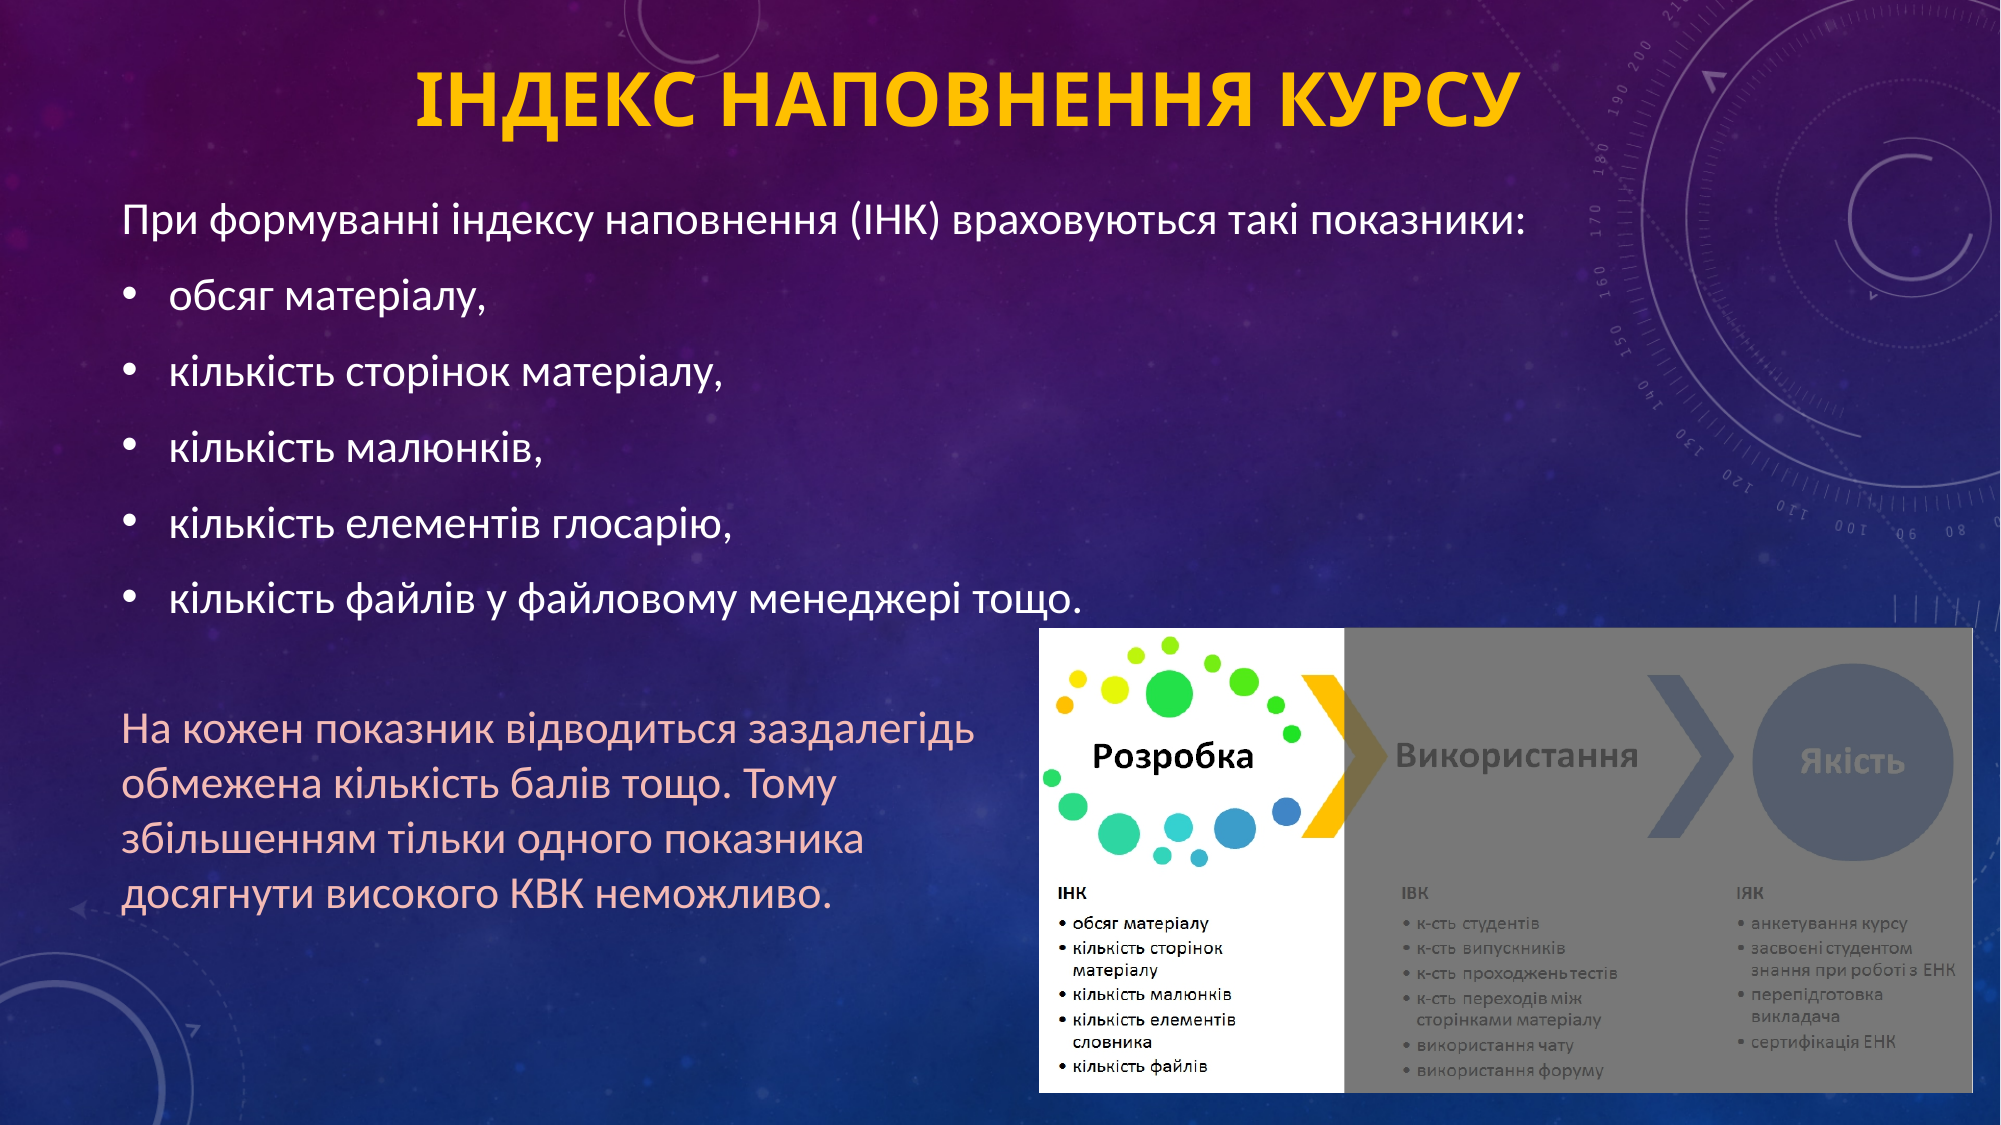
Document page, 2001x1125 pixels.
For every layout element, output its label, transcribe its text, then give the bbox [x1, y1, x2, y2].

text_box [1344, 627, 1973, 1093]
text_box На кожен показник відводиться заздалегідь обмежена кількість балів тощо. Тому збільшенням тільки одного показника досягнути високого КВК неможливо. [106, 690, 1007, 925]
title ІНДЕКС НАПОВНЕННЯ КУРСУ [138, 28, 1801, 164]
list При формуванні індексу наповнення (ІНК) враховуються такі показники: обсяг матеріалу, кількість сторінок матеріалу, кількість малюнків, кількість елементів глосарію, кількість файлів у файловому менеджері тощо. [106, 181, 1925, 648]
picture [0, 0, 2001, 1125]
